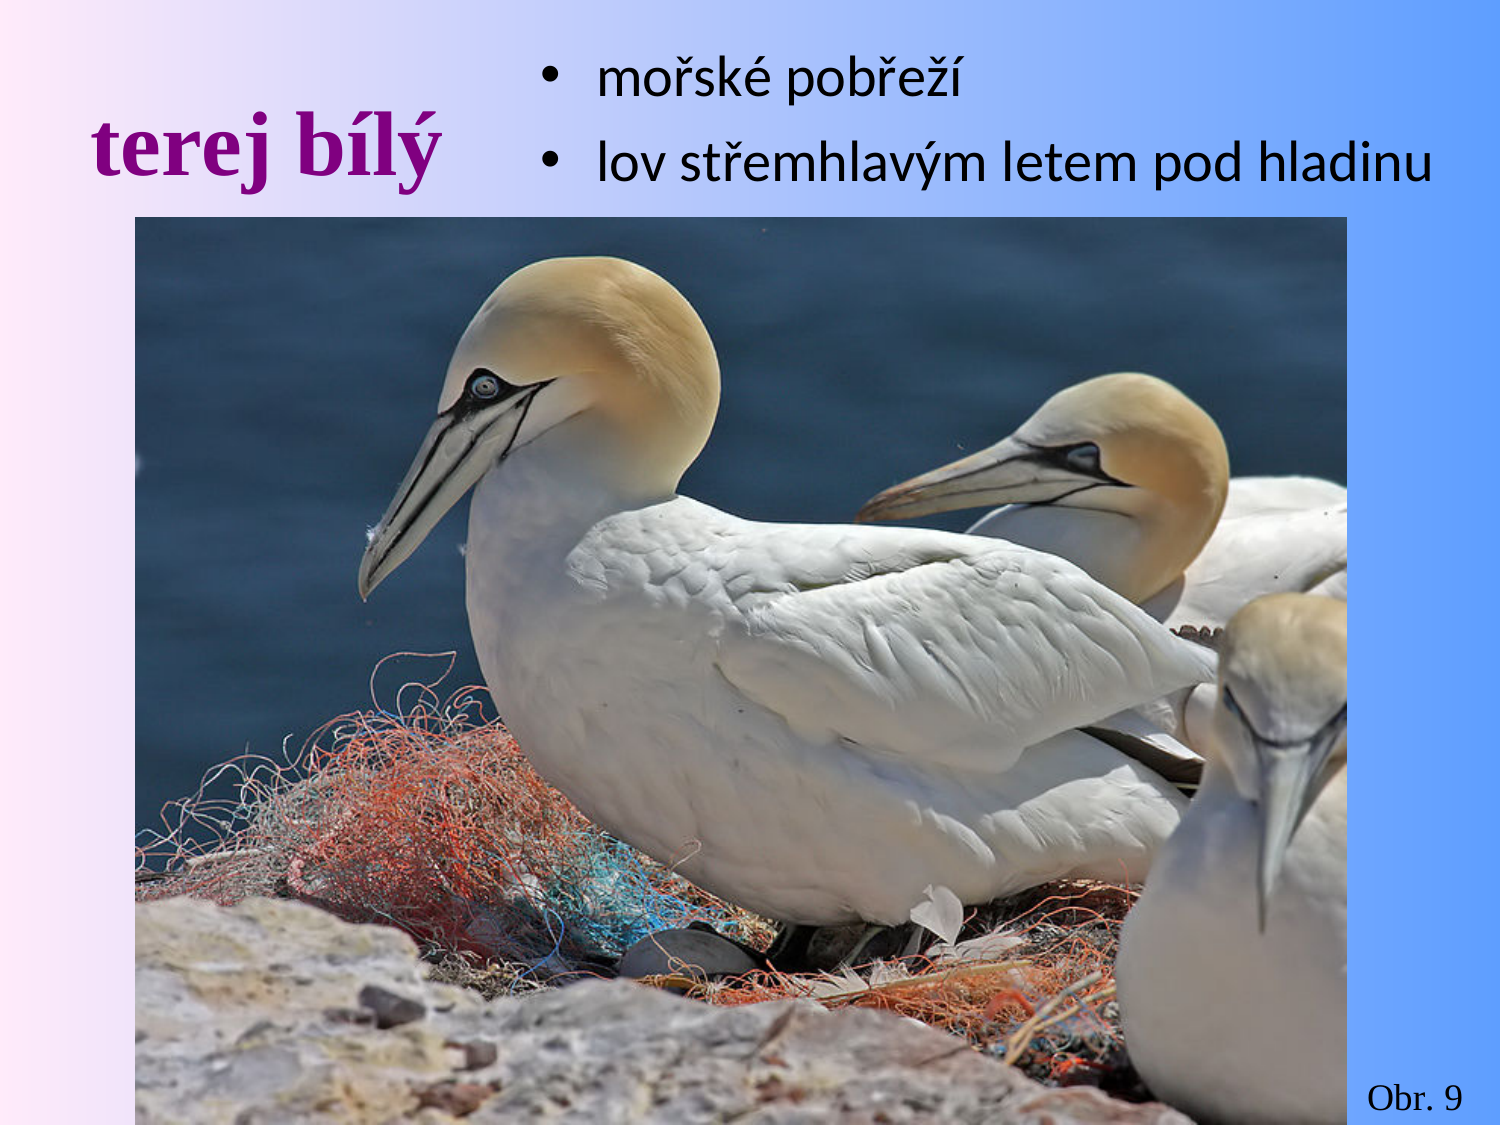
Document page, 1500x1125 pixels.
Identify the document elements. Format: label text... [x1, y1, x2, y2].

title terej bílý [75, 45, 525, 233]
picture [135, 217, 1347, 1125]
text_box mořské pobřeží lov střemhlavým letem pod hladinu [525, 30, 1461, 237]
text_box Obr. 9 [1352, 1064, 1500, 1125]
